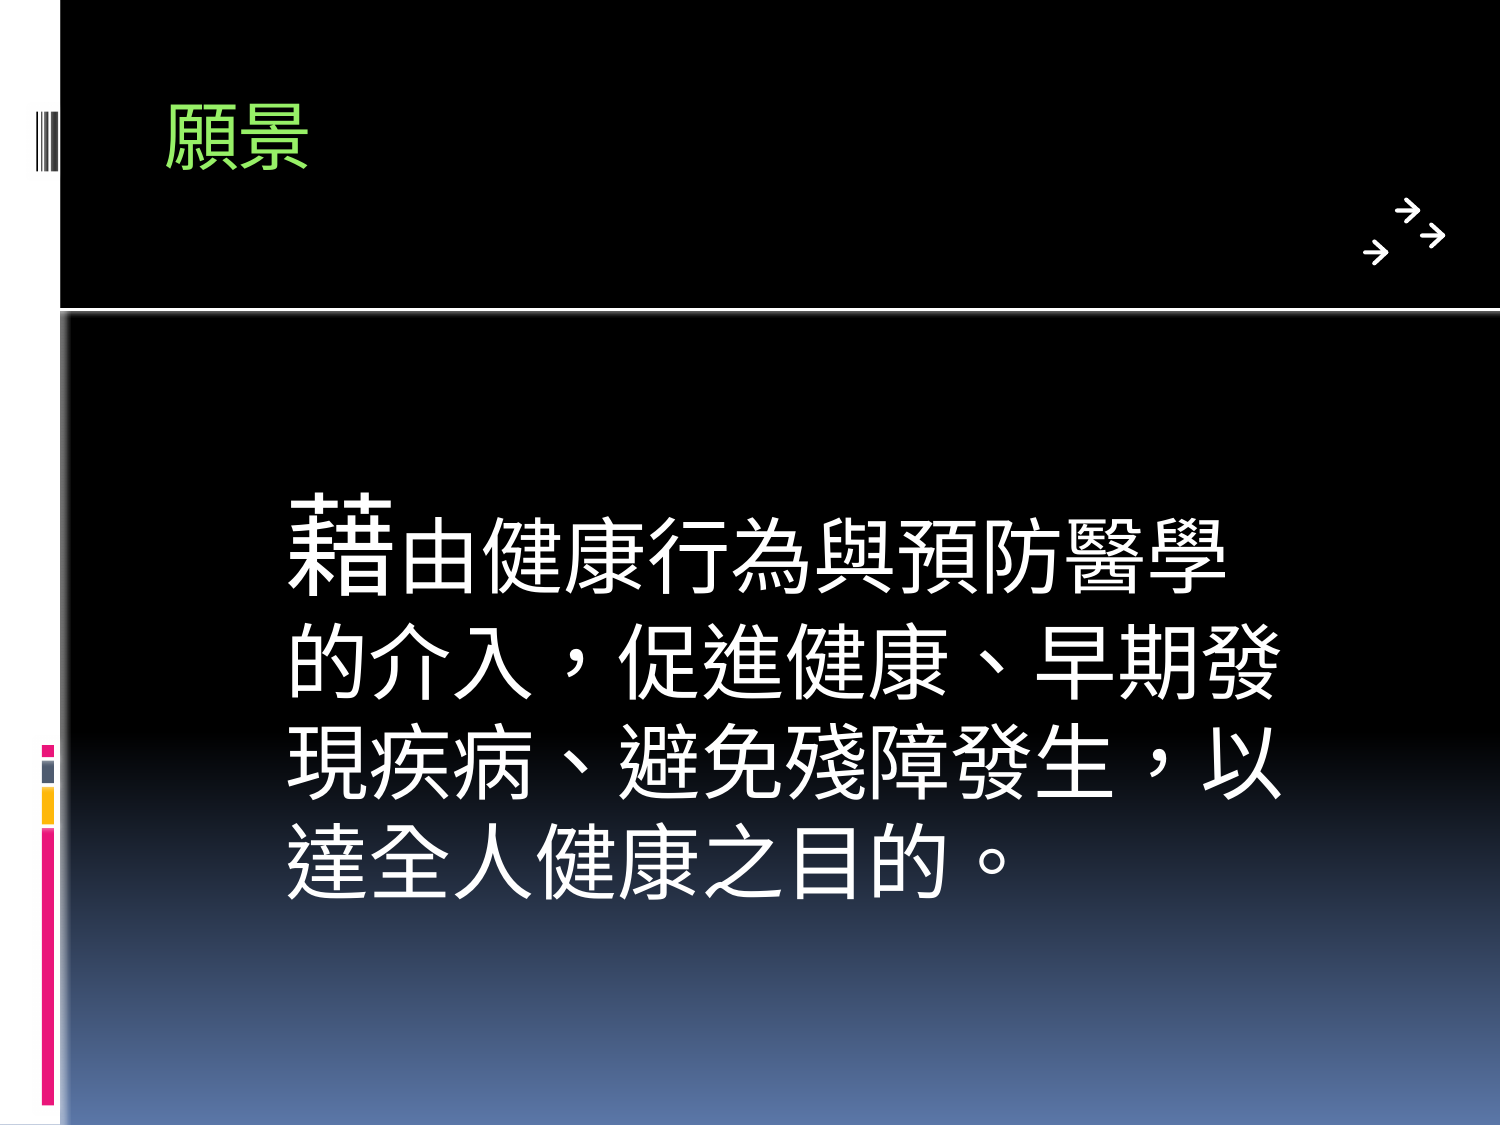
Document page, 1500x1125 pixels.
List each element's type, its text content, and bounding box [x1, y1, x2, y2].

title 願景 [150, 72, 1275, 188]
list 藉由健康行為與預防醫學的介入，促進健康、早期發現疾病、避免殘障發生，以達全人健康之目的。 [265, 468, 1306, 941]
